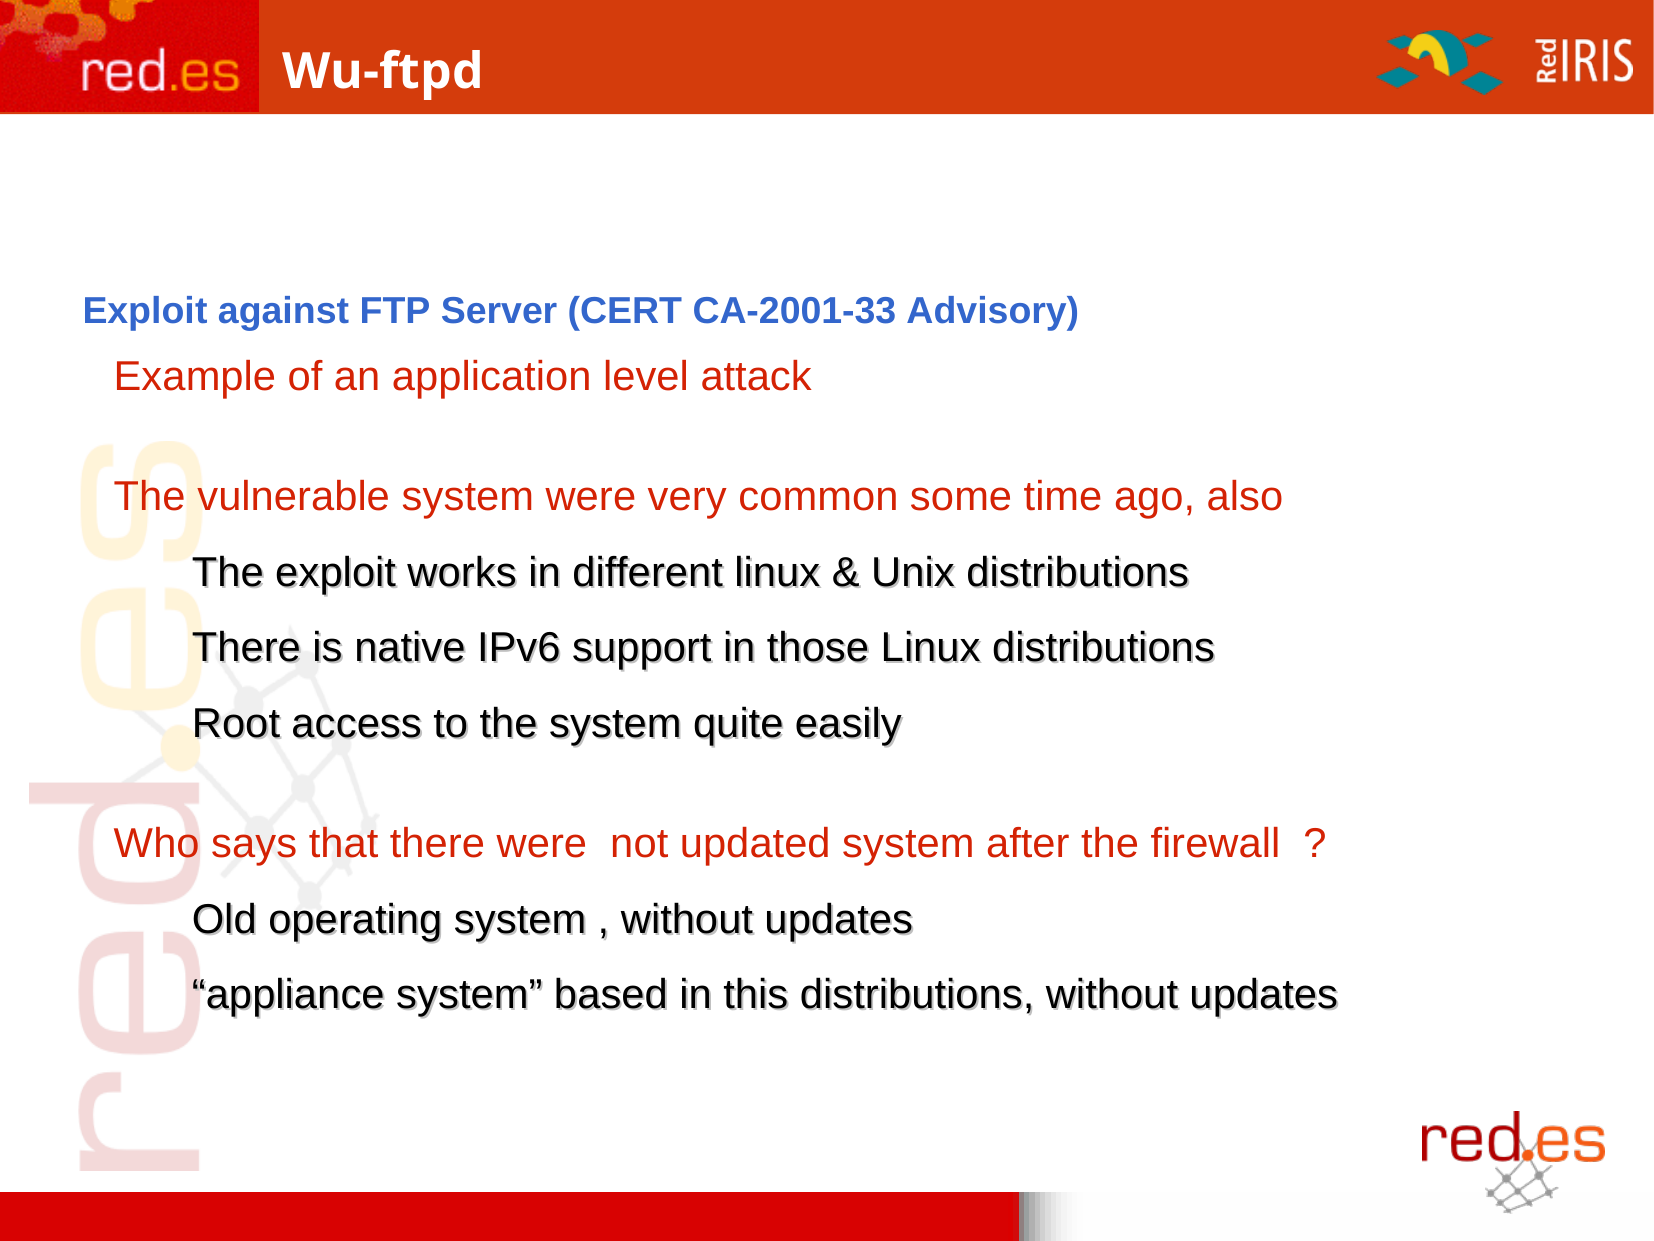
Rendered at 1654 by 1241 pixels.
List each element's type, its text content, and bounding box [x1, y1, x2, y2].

picture [0, 1111, 1654, 1241]
picture [0, 0, 259, 112]
title Wu-ftpd [269, 0, 1557, 140]
picture [29, 441, 380, 1171]
list Exploit against FTP Server (CERT CA-2001-33 Advisory) Example of an application level attack The vulnerable system were very common some time ago, also The exploit works in different linux & Unix distributions There is native IPv6 support in those Linux distributions Root access to the system quite easily Who says that there were not updated system after the firewall ? Old operating system , without updates “appliance system” based in this distributions, without updates [82, 289, 1571, 1108]
picture [1557, 30, 1633, 95]
